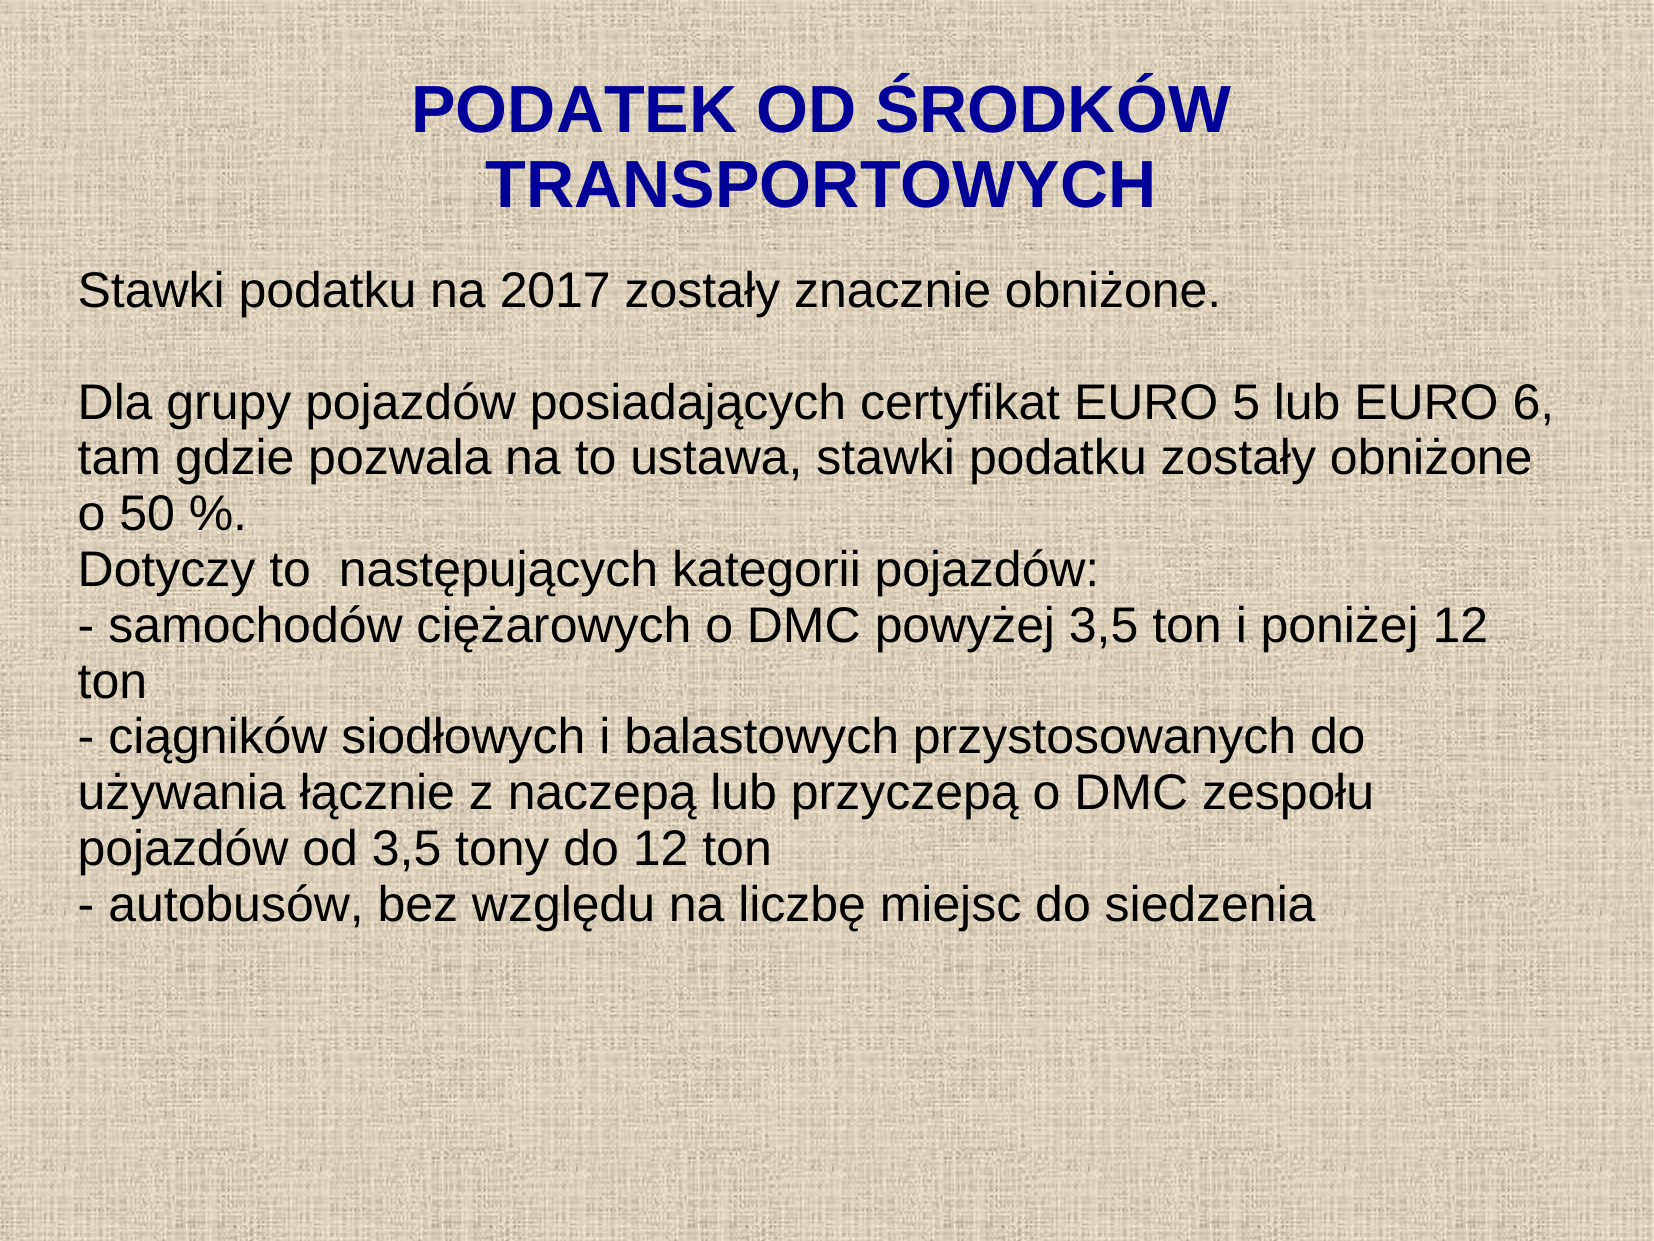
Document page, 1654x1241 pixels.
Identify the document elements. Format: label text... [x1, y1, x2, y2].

text_box Stawki podatku na 2017 zostały znacznie obniżone. Dla grupy pojazdów posiadających certyfikat EURO 5 lub EURO 6, tam gdzie pozwala na to ustawa, stawki podatku zostały obniżone o 50 %. Dotyczy to następujących kategorii pojazdów: - samochodów ciężarowych o DMC powyżej 3,5 ton i poniżej 12 ton - ciągników siodłowych i balastowych przystosowanych do używania łącznie z naczepą lub przyczepą o DMC zespołu pojazdów od 3,5 tony do 12 ton - autobusów, bez względu na liczbę miejsc do siedzenia [77, 501, 1566, 694]
text_box PODATEK OD ŚRODKÓW TRANSPORTOWYCH [77, 59, 1566, 237]
picture [0, 0, 1654, 1241]
